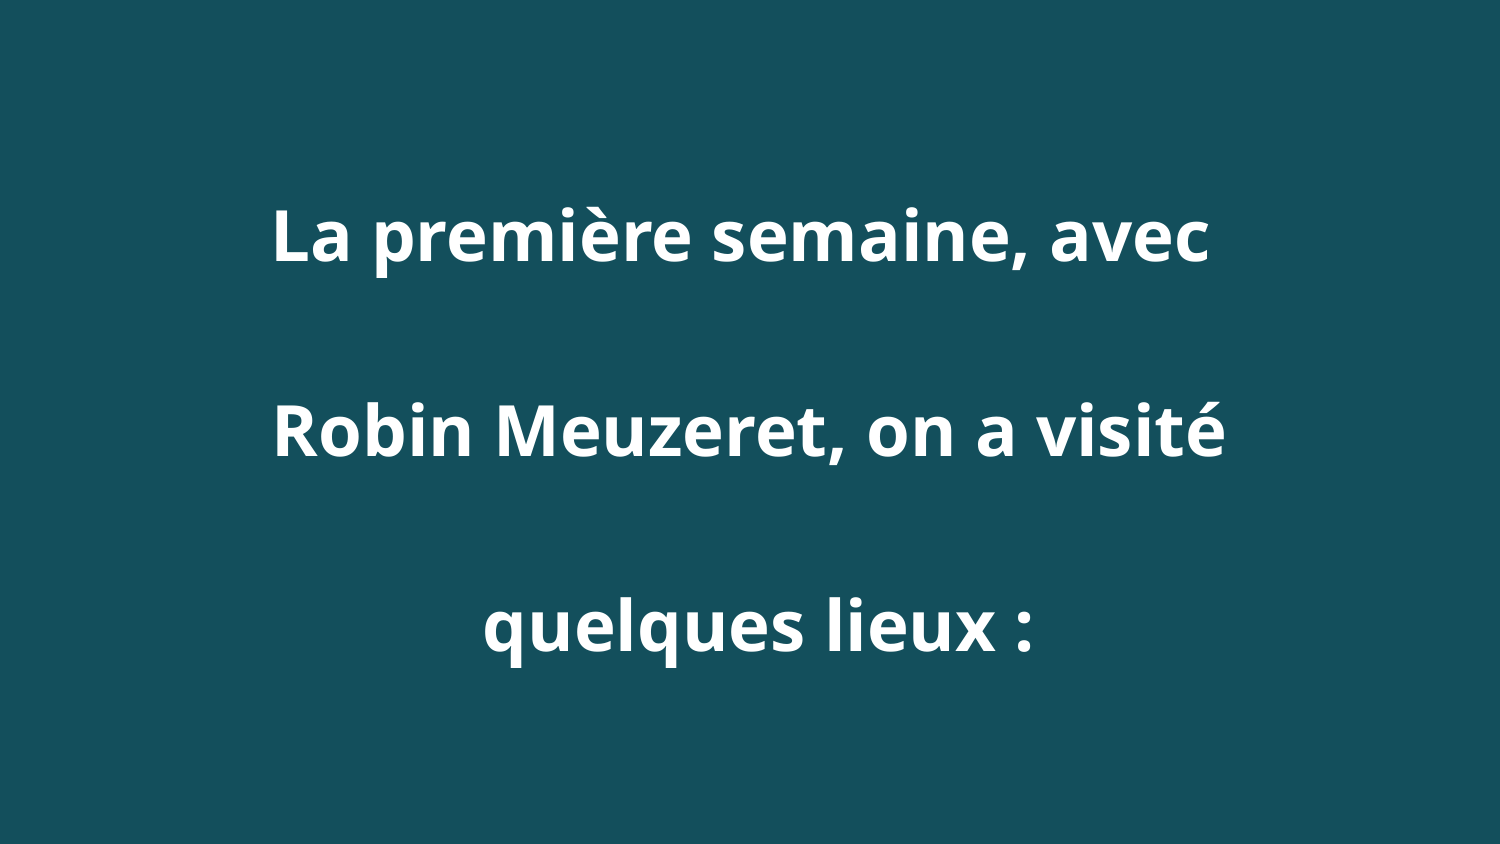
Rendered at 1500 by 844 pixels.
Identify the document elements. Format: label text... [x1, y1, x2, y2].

title La première semaine, avec Robin Meuzeret, on a visité quelques lieux : [100, 126, 1400, 717]
